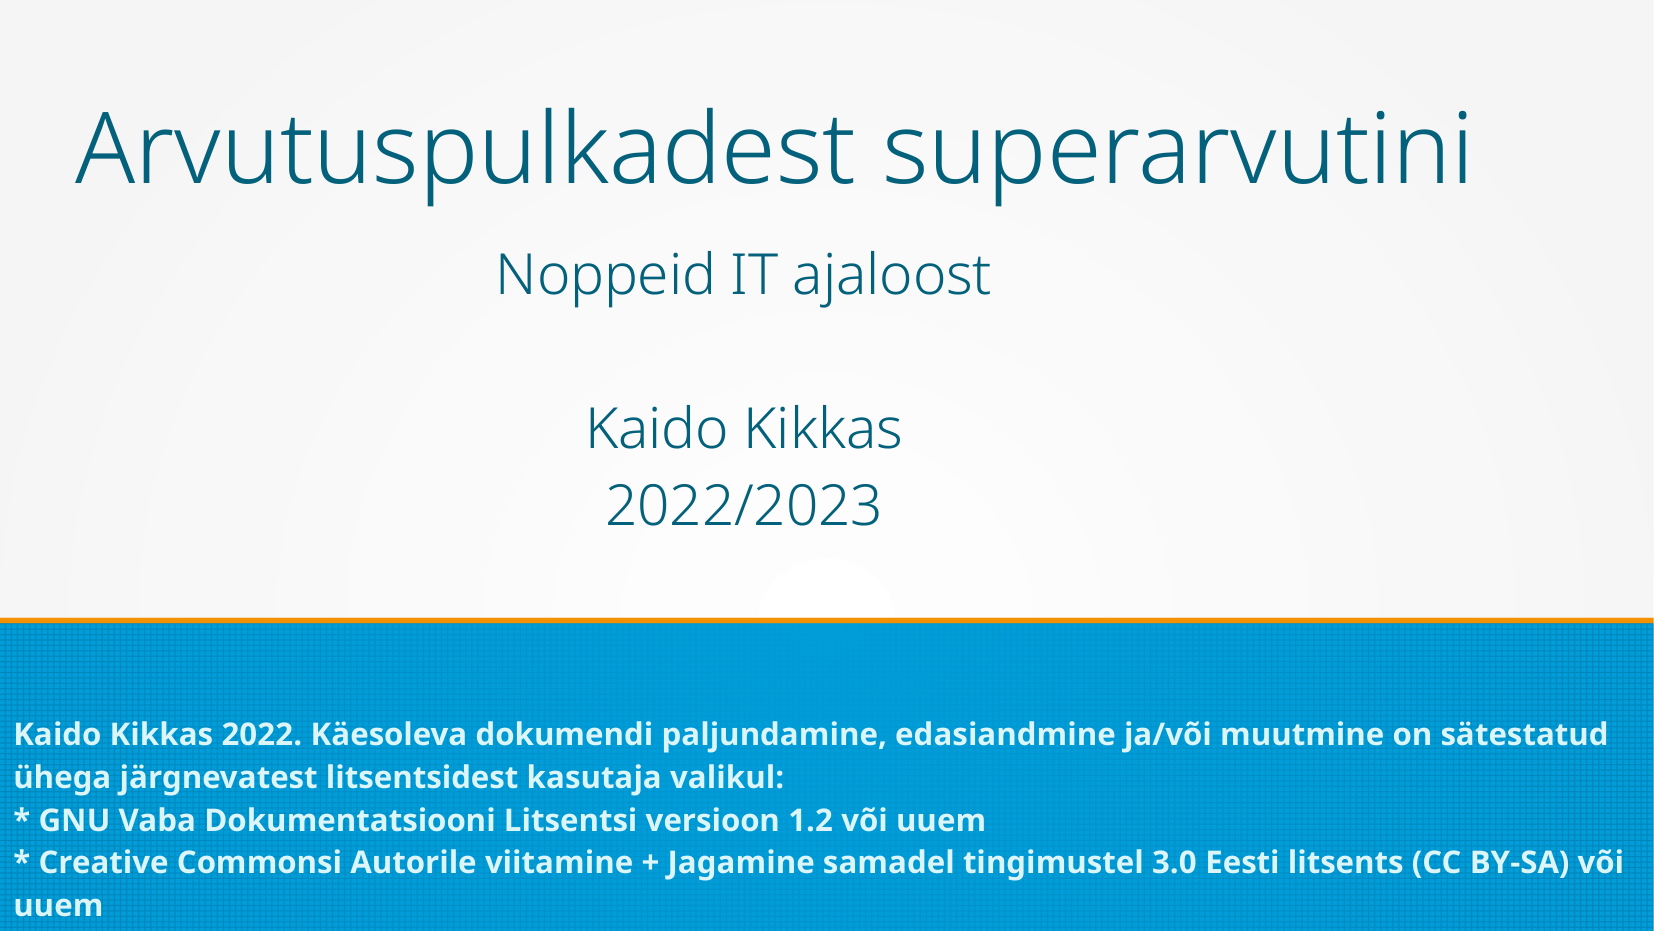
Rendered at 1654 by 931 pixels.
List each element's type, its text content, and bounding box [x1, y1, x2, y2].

subtitle Kaido Kikkas 2022. Käesoleva dokumendi paljundamine, edasiandmine ja/või muutmine on sätestatud ühega järgnevatest litsentsidest kasutaja valikul: * GNU Vaba Dokumentatsiooni Litsentsi versioon 1.2 või uuem * Creative Commonsi Autorile viitamine + Jagamine samadel tingimustel 3.0 Eesti litsents (CC BY-SA) või uuem [13, 712, 1630, 904]
title Noppeid IT ajaloost Kaido Kikkas 2022/2023 [47, 233, 1441, 543]
picture [0, 0, 1654, 623]
title Arvutuspulkadest superarvutini [75, 33, 1501, 213]
